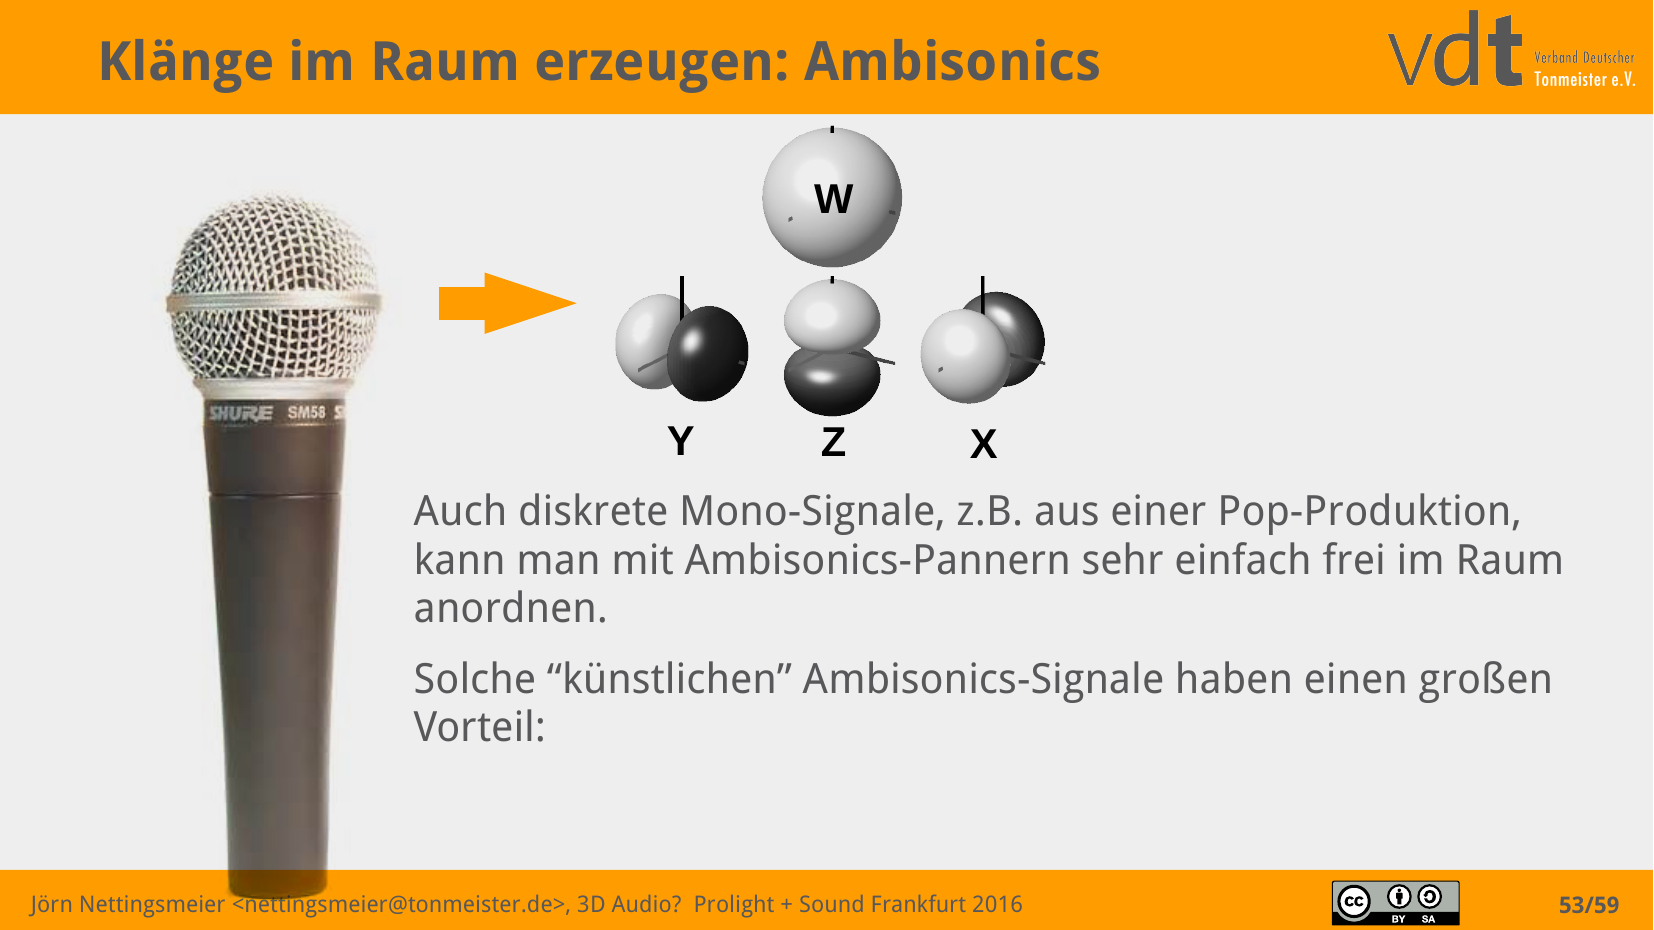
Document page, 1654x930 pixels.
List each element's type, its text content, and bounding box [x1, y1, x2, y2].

picture [1386, 0, 1646, 104]
text_box Y [652, 410, 722, 486]
title Klänge im Raum erzeugen: Ambisonics [97, 0, 1386, 122]
text_box X [919, 413, 1025, 487]
picture [0, 122, 1654, 928]
text_box Z [770, 411, 876, 487]
text_box W [764, 168, 869, 245]
list Auch diskrete Mono-Signale, z.B. aus einer Pop-Produktion, kann man mit Ambisonics-Pannern sehr einfach frei im Raum anordnen. Solche “künstlichen” Ambisonics-Signale haben einen großen Vorteil: [652, 487, 1618, 849]
